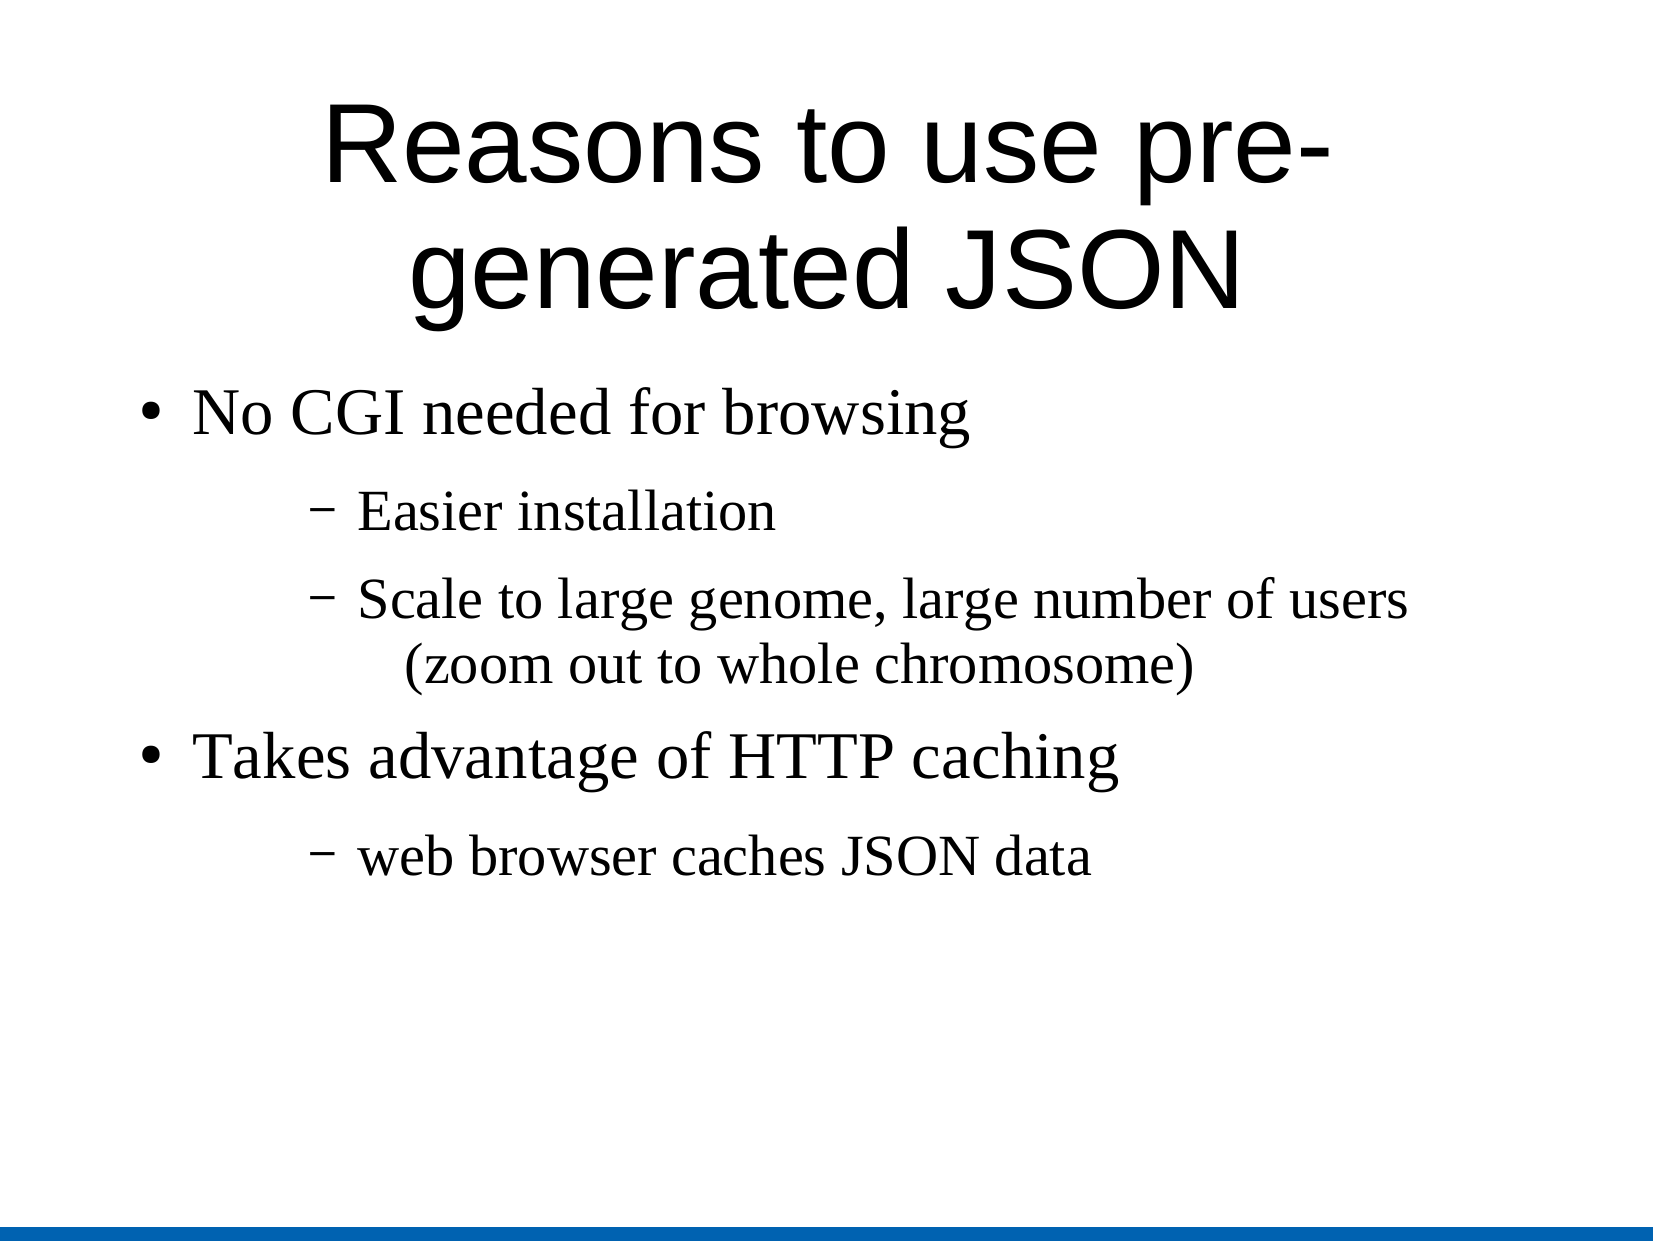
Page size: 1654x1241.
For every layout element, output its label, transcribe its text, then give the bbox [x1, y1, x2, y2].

title Reasons to use pre-generated JSON [121, 67, 1533, 347]
list No CGI needed for browsing Easier installation Scale to large genome, large number of users (zoom out to whole chromosome) Takes advantage of HTTP caching web browser caches JSON data [121, 375, 1533, 1127]
